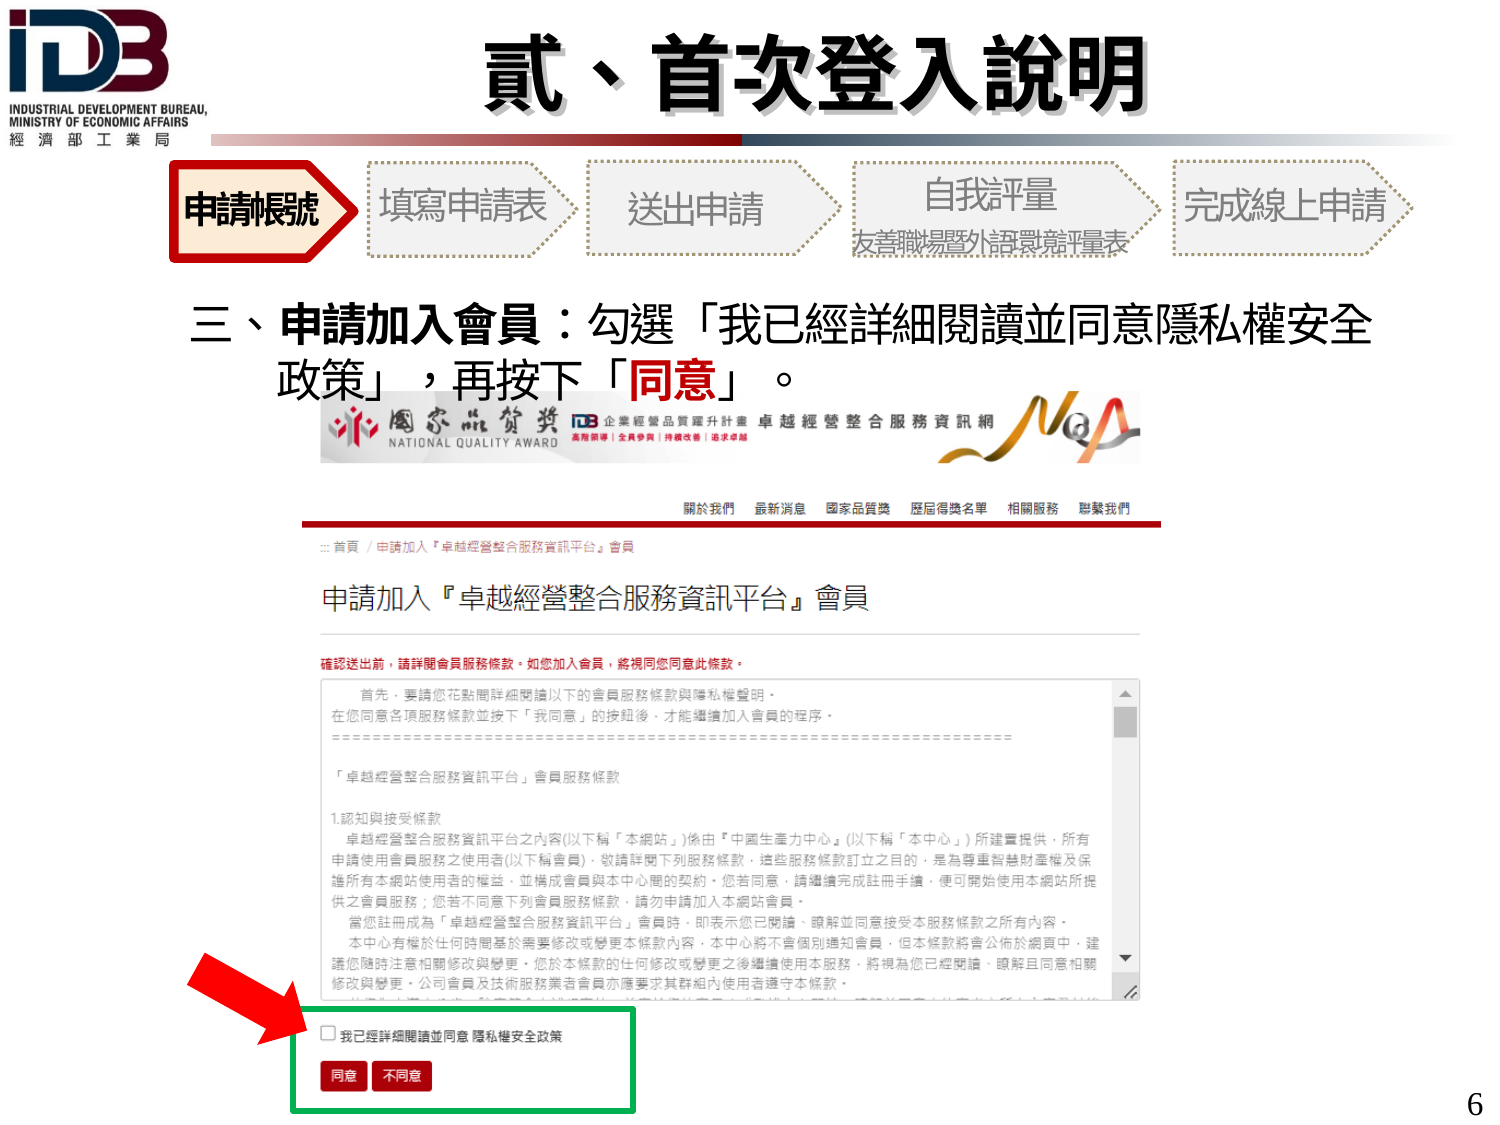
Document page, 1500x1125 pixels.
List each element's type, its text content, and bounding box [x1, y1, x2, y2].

picture [302, 1012, 630, 1108]
text_box [854, 162, 1122, 171]
text_box 填寫申請表 [340, 173, 588, 256]
text_box 三、申請加入會員：勾選「我已經詳細閱讀並同意隱私權安全政策」，再按下「同意」。 [173, 286, 1413, 382]
picture [302, 390, 1161, 1109]
text_box 申請帳號 [128, 176, 376, 260]
text_box [173, 164, 319, 176]
text_box 送出申請 [572, 171, 820, 254]
text_box 完成線上申請 [1135, 173, 1437, 256]
text_box [820, 186, 842, 230]
text_box 貳、首次登入說明 [141, 13, 1488, 156]
text_box [186, 952, 308, 1045]
text_box 自我評量 友善職場暨外語環境評量表 [933, 240, 974, 252]
text_box [588, 161, 805, 171]
text_box [1174, 161, 1378, 173]
text_box [368, 162, 541, 173]
text_box 自我評量 友善職場暨外語環境評量表 [845, 171, 1135, 254]
